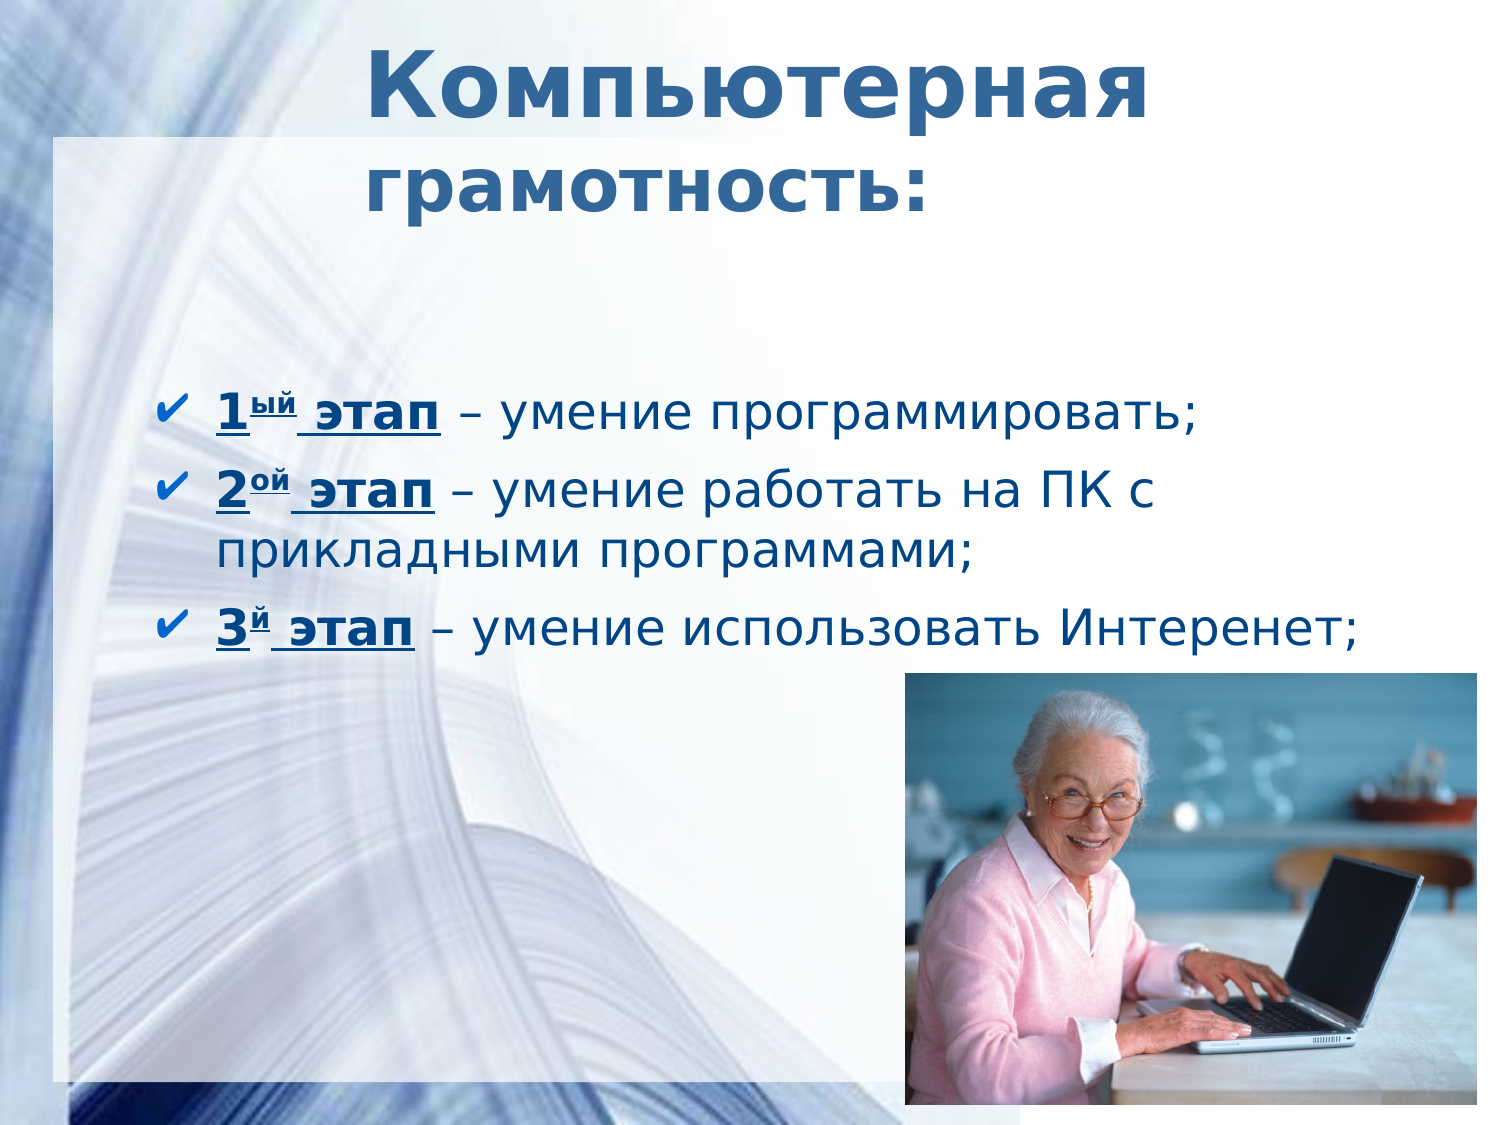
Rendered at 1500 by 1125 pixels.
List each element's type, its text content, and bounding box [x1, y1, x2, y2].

picture [0, 0, 1500, 1125]
text_box Компьютерная грамотность: [348, 18, 1201, 234]
text_box 1ый этап – умение программировать; 2ой этап – умение работать на ПК с прикладными программами; 3й этап – умение использовать Интеренет; [141, 312, 1394, 719]
